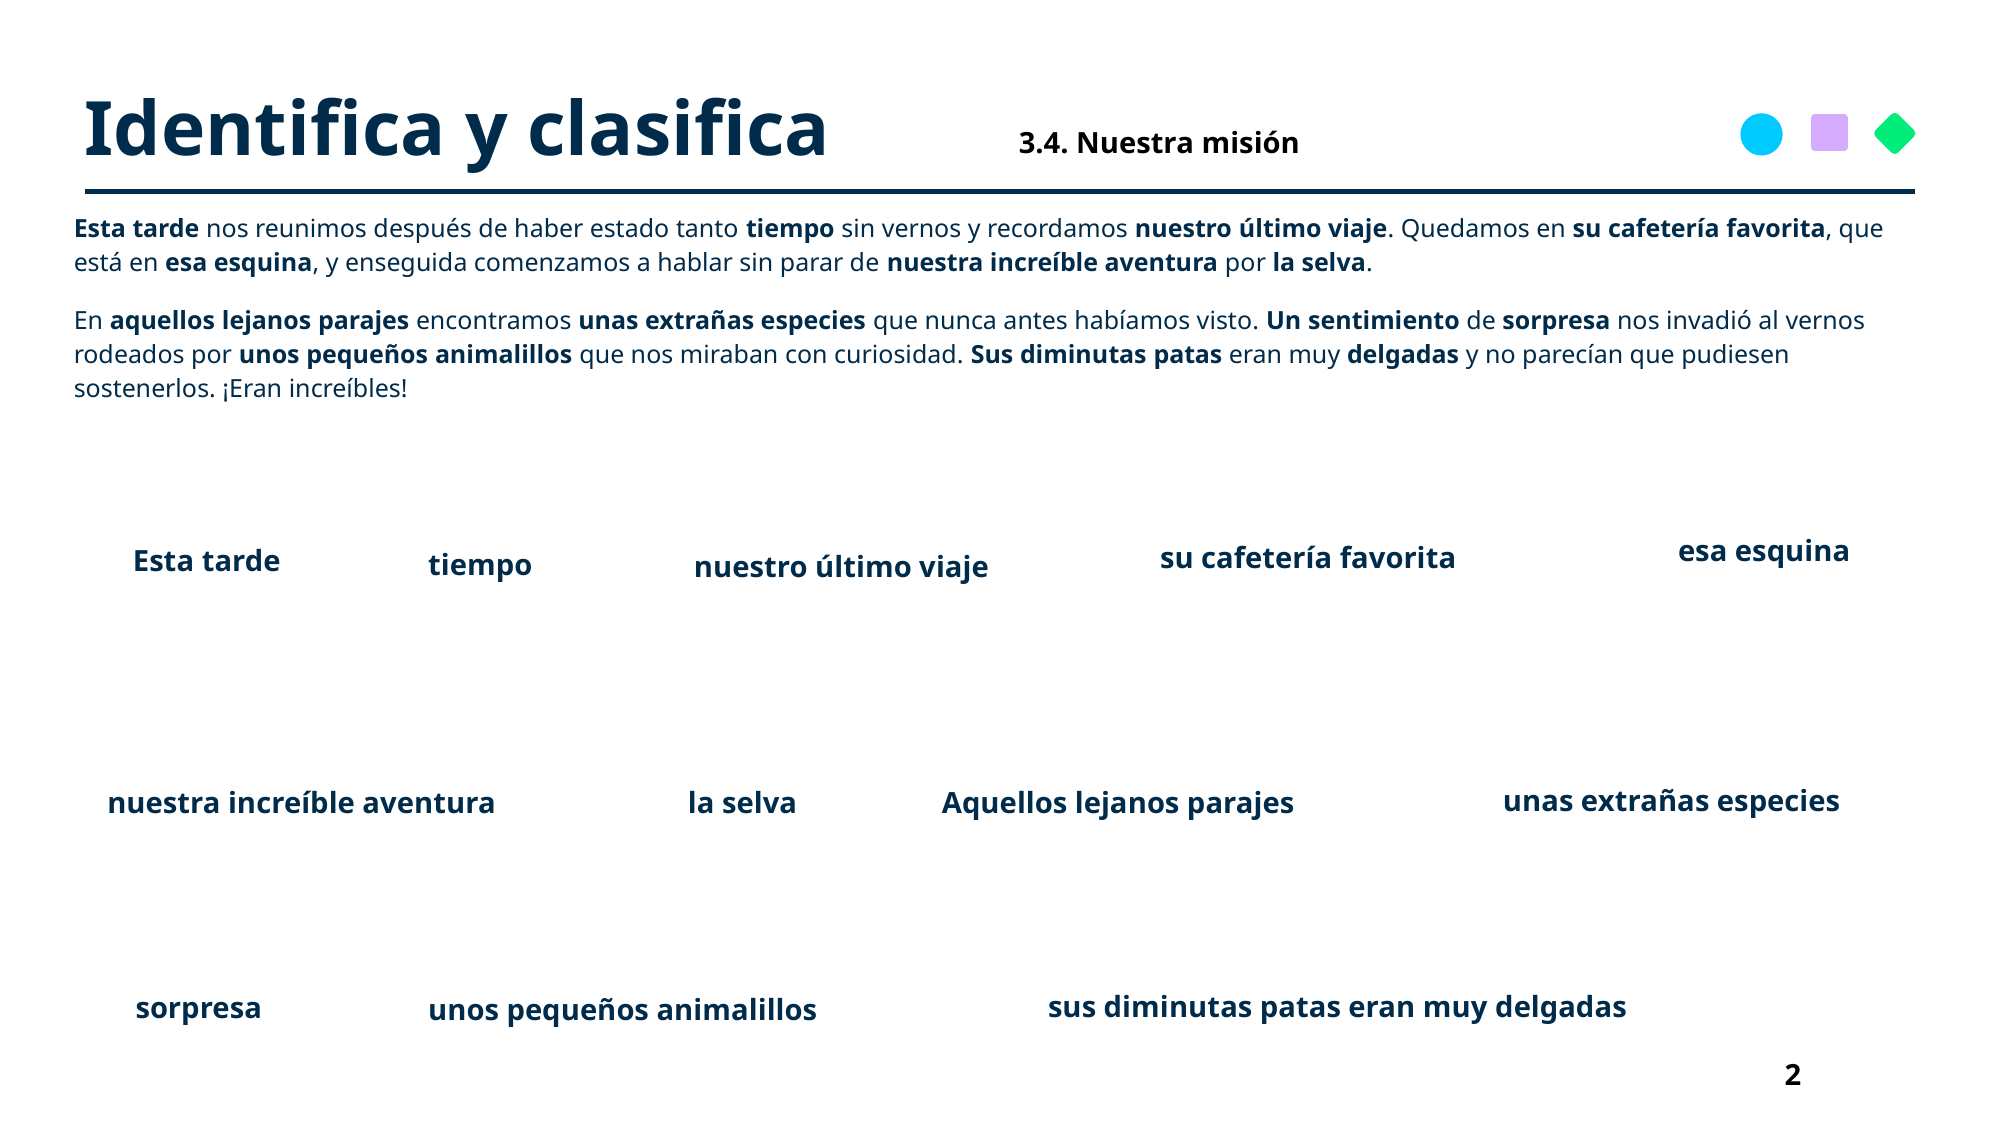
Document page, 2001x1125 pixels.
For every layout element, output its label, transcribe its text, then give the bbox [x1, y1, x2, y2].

text_box unas extrañas especies [1488, 775, 1905, 825]
text_box Esta tarde [118, 535, 319, 585]
text_box tiempo [413, 539, 559, 589]
text_box Aquellos lejanos parajes [927, 777, 1360, 827]
text_box unos pequeños animalillos [413, 984, 882, 1034]
text_box su cafetería favorita [1145, 532, 1511, 582]
text_box nuestra increíble aventura [92, 777, 562, 827]
text_box esa esquina [1663, 525, 1890, 575]
text_box 3.4. Nuestra misión [1003, 118, 1357, 168]
text_box la selva [673, 760, 829, 845]
text_box nuestro último viaje [679, 541, 1041, 591]
text_box Esta tarde nos reunimos después de haber estado tanto tiempo sin vernos y recordamos nuestro último viaje. Quedamos en su cafetería favorita, que está en esa esquina, y enseguida comenzamos a hablar sin parar de nuestra increíble aventura por la selva. En aquellos lejanos parajes encontramos unas extrañas especies que nunca antes habíamos visto. Un sentimiento de sorpresa nos invadió al vernos rodeados por unos pequeños animalillos que nos miraban con curiosidad. Sus diminutas patas eran muy delgadas y no parecían que pudiesen sostenerlos. ¡Eran increíbles! [59, 172, 1920, 443]
text_box sus diminutas patas eran muy delgadas [1033, 974, 1802, 1039]
text_box sorpresa [120, 982, 295, 1032]
title Identifica y clasifica [84, 29, 1601, 172]
